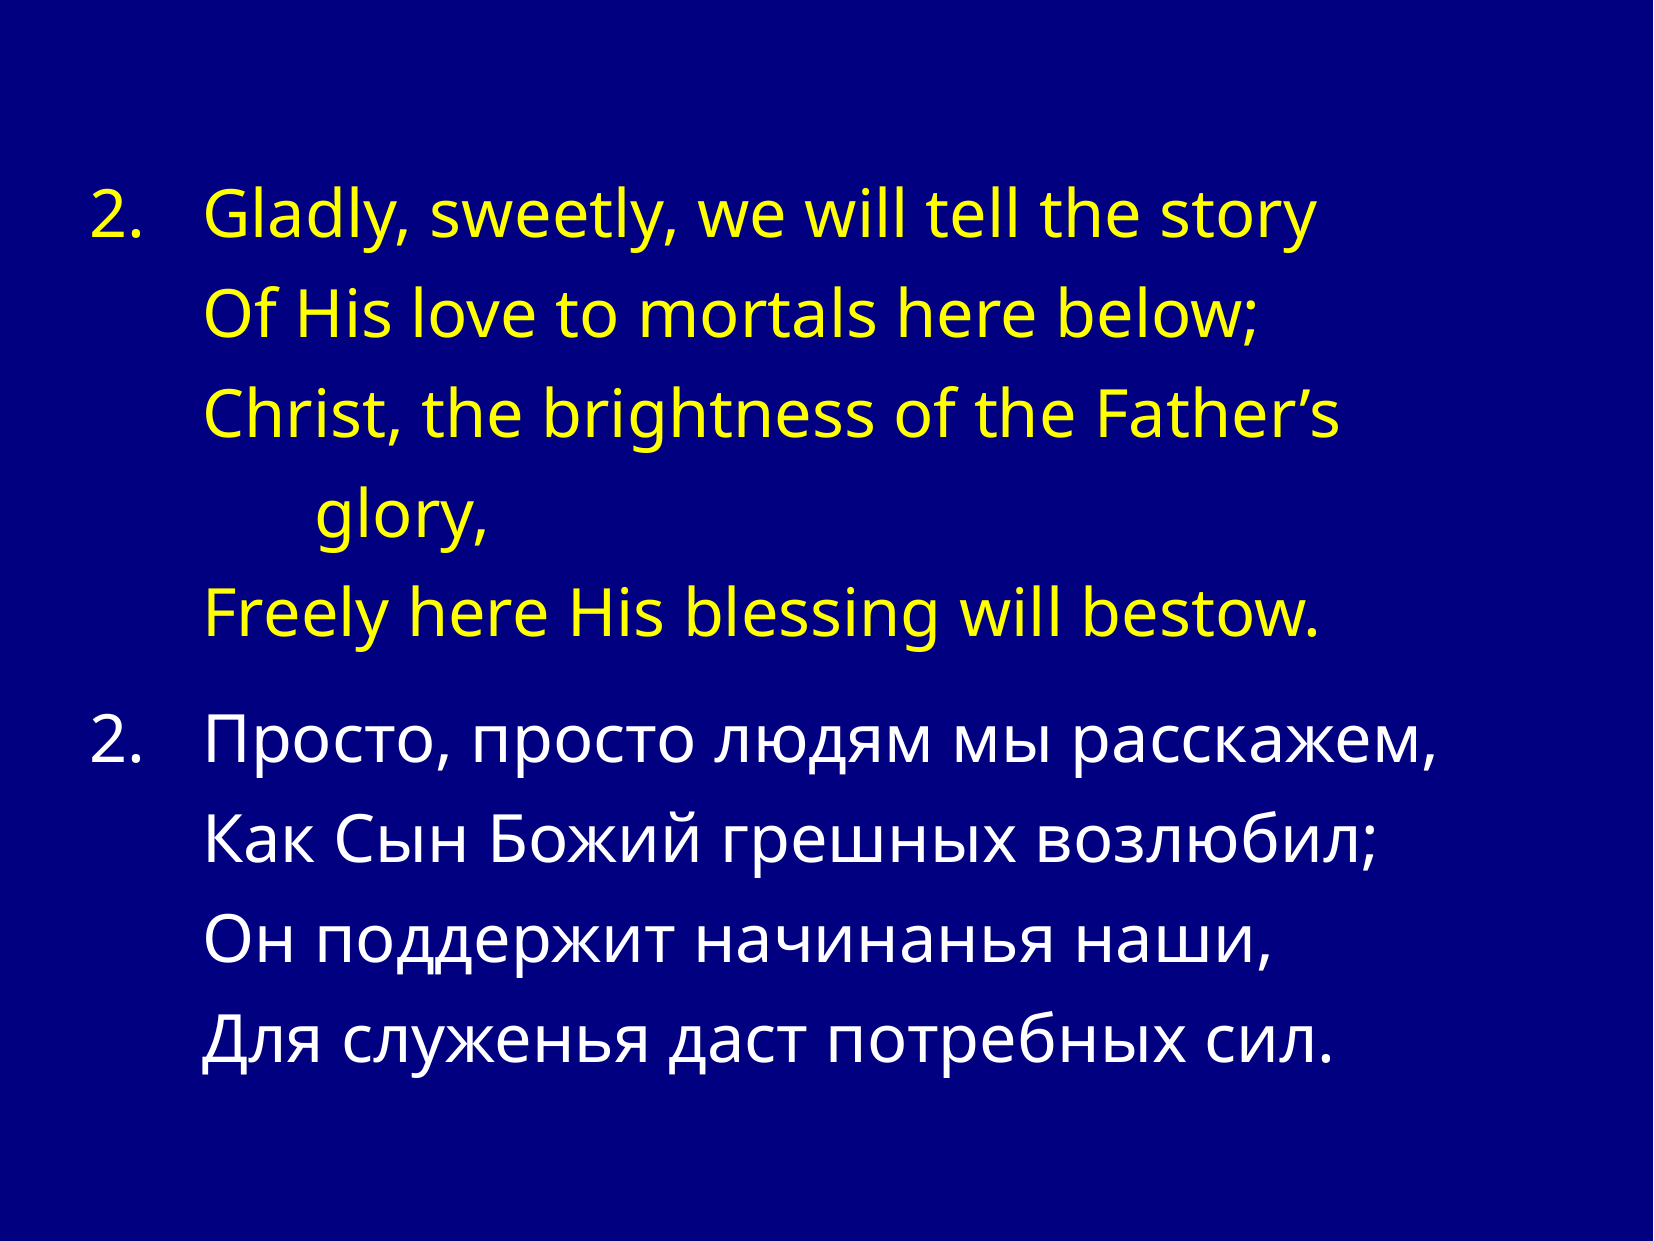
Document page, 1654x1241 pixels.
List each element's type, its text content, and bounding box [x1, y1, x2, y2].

text_box 2. Просто, просто людям мы расскажем, Как Сын Божий грешных возлюбил; Он поддержит начинанья наши, Для служенья даст потребных сил. [75, 675, 1576, 1163]
text_box 2. Gladly, sweetly, we will tell the story Of His love to mortals here below; Christ, the brightness of the Father’s glory, Freely here His blessing will bestow. [75, 150, 1576, 638]
